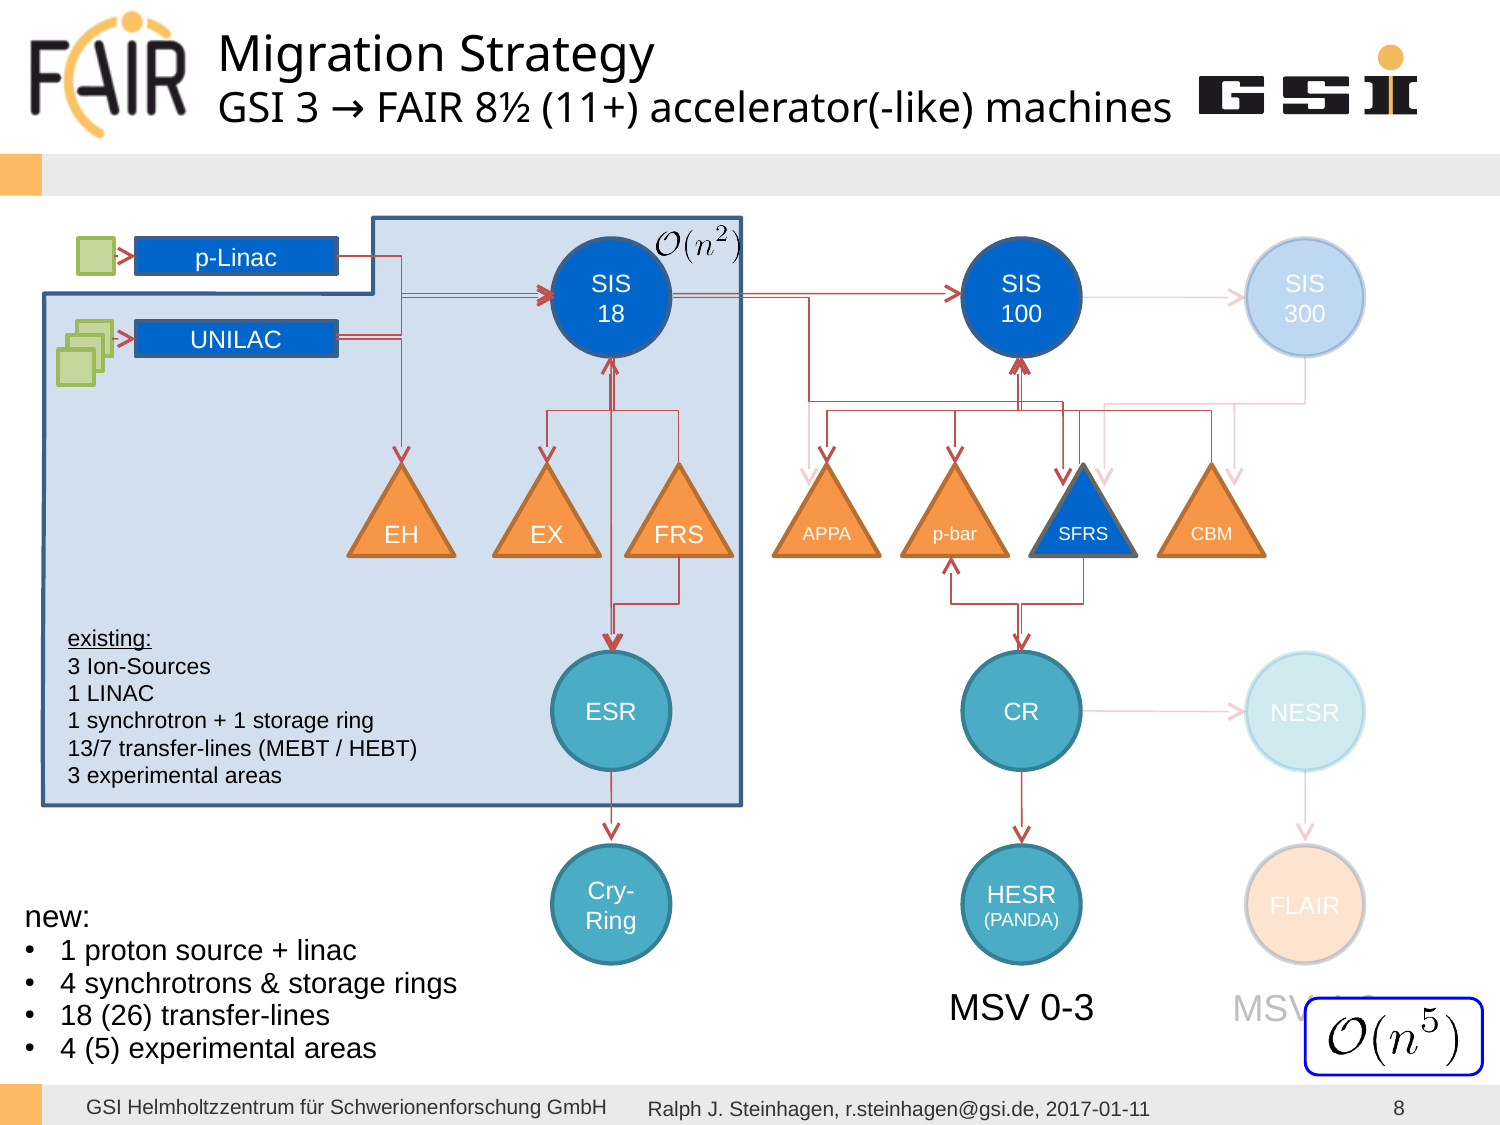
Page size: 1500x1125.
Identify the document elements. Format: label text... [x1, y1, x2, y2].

text_box p-Linac [135, 238, 337, 274]
text_box existing: 3 Ion-Sources 1 LINAC 1 synchrotron + 1 storage ring 13/7 transfer-lines (MEBT / HEBT) 3 experimental areas [53, 616, 433, 796]
text_box EH [348, 465, 455, 557]
text_box Cry- Ring [552, 845, 671, 964]
text_box [612, 411, 678, 603]
text_box SIS 18 [552, 238, 671, 357]
text_box APPA [773, 465, 880, 557]
text_box [42, 217, 742, 806]
text_box [78, 238, 114, 274]
text_box SFRS [1030, 464, 1137, 557]
text_box MSV 4-6 [1217, 976, 1393, 1037]
text_box SIS 300 [1246, 238, 1365, 357]
text_box [1305, 998, 1483, 1075]
picture [1318, 1003, 1469, 1070]
text_box ESR [552, 651, 671, 770]
text_box HESR (PANDA) [962, 845, 1081, 964]
picture [30, 9, 187, 141]
text_box new: 1 proton source + linac 4 synchrotrons & storage rings 18 (26) transfer-lines 4 (5) experimental areas [9, 891, 552, 1073]
text_box MSV 0-3 [933, 975, 1110, 1036]
text_box NESR [1246, 652, 1365, 771]
text_box FRS [625, 464, 733, 557]
text_box CR [962, 651, 1081, 770]
text_box UNILAC [135, 321, 337, 357]
title Migration Strategy GSI 3 → FAIR 8½ (11+) accelerator(-like) machines [217, 2, 1186, 150]
text_box SIS100 [962, 238, 1081, 357]
text_box EX [493, 465, 601, 557]
text_box FLAIR [1246, 845, 1365, 964]
picture [1197, 42, 1419, 117]
picture [649, 222, 747, 266]
text_box CBM [1158, 464, 1265, 557]
text_box p-bar [901, 465, 1009, 557]
